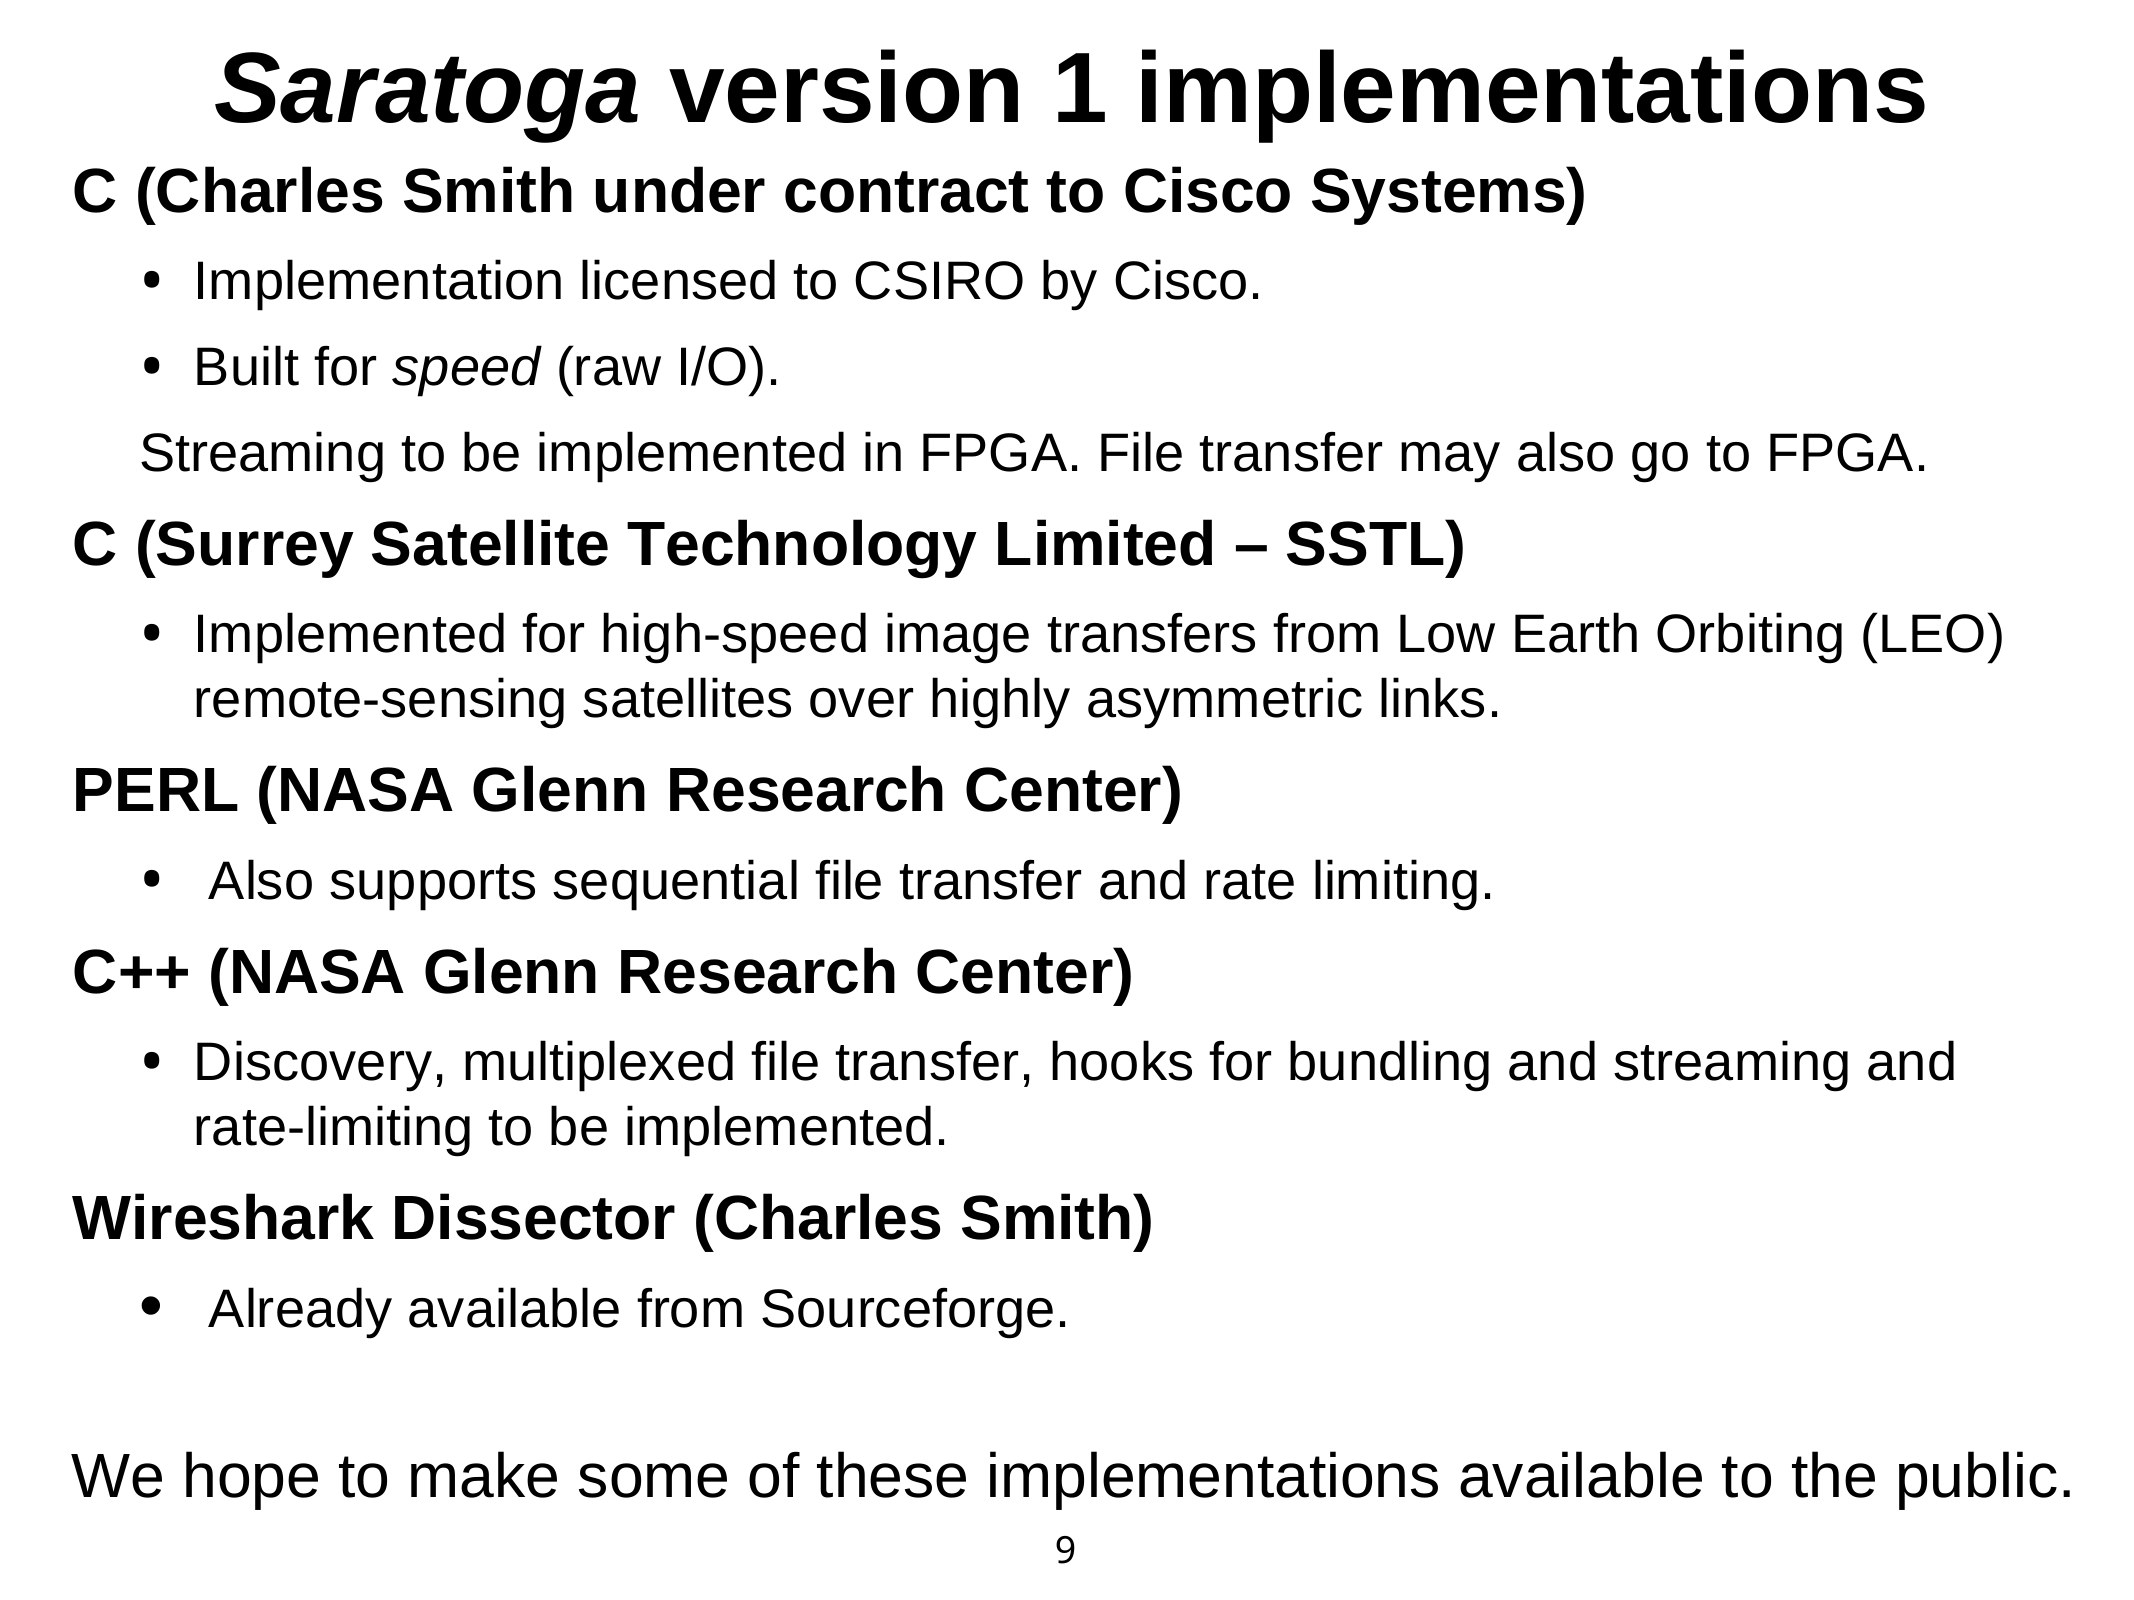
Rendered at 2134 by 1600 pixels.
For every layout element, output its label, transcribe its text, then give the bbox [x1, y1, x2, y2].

text_box C (Charles Smith under contract to Cisco Systems) Implementation licensed to CSIRO by Cisco. Built for speed (raw I/O). Streaming to be implemented in FPGA. File transfer may also go to FPGA. C (Surrey Satellite Technology Limited – SSTL) Implemented for high-speed image transfers from Low Earth Orbiting (LEO) remote-sensing satellites over highly asymmetric links. PERL (NASA Glenn Research Center) Also supports sequential file transfer and rate limiting. C++ (NASA Glenn Research Center) Discovery, multiplexed file transfer, hooks for bundling and streaming and rate-limiting to be implemented. Wireshark Dissector (Charles Smith) Already available from Sourceforge. [72, 150, 2061, 1387]
title Saratoga version 1 implementations [45, 6, 2098, 159]
text_box <number> [1037, 1518, 1094, 1580]
text_box We hope to make some of these implementations available to the public. [41, 1387, 2108, 1559]
